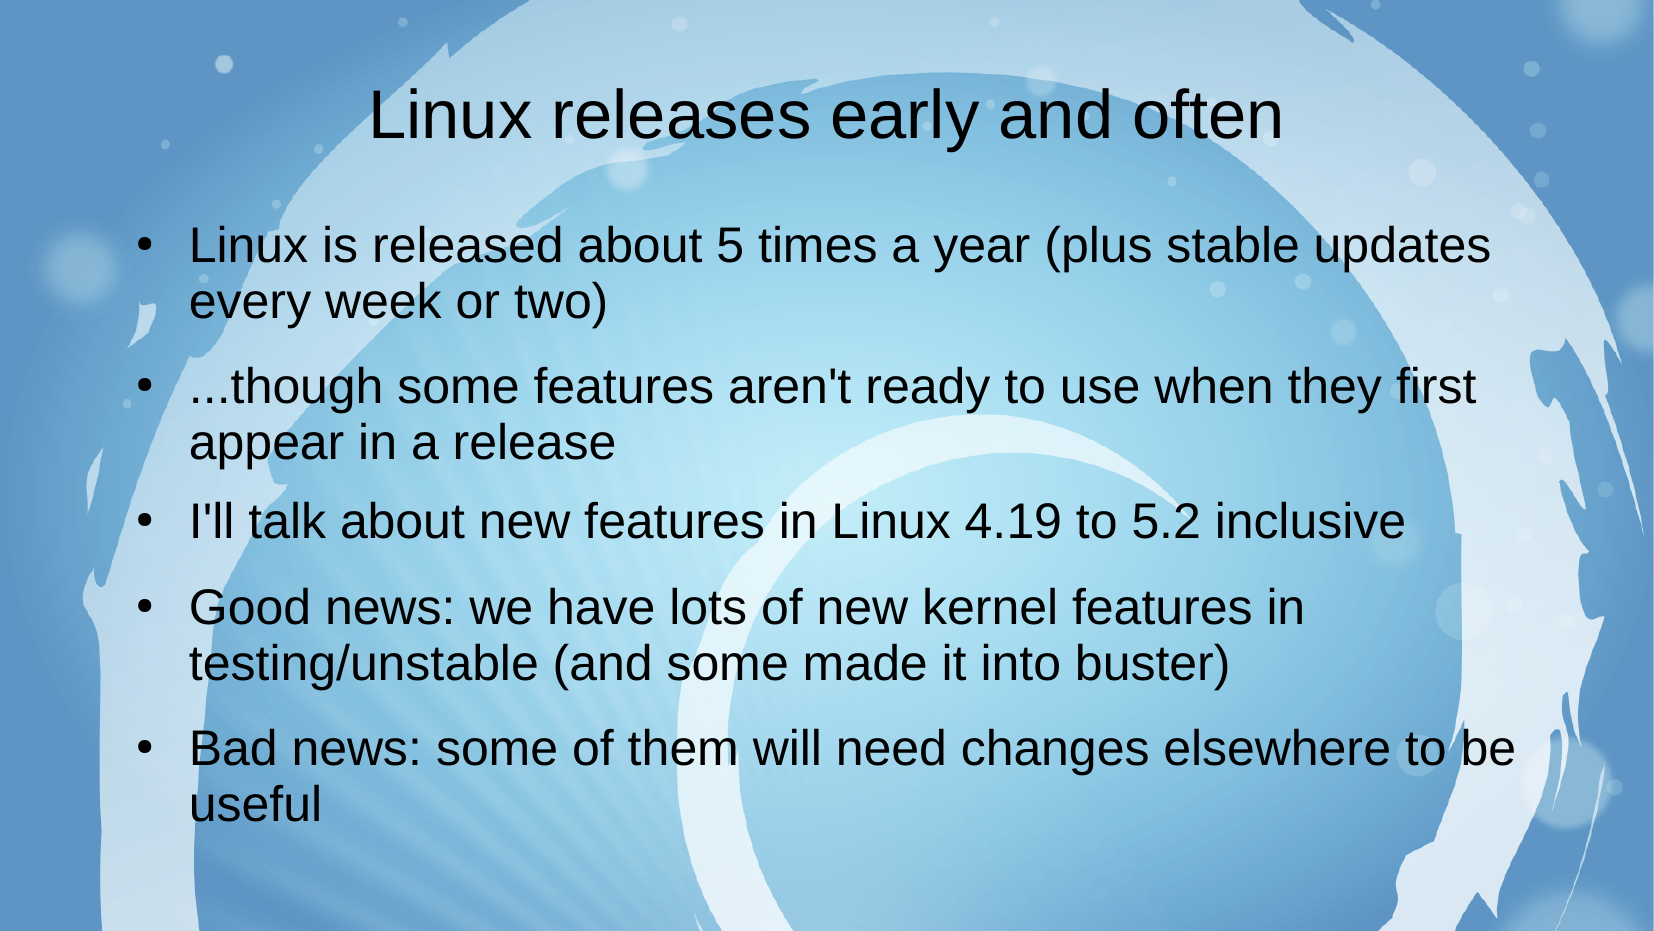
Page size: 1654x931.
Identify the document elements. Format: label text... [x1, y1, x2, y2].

picture [0, 0, 1654, 931]
list Linux is released about 5 times a year (plus stable updates every week or two) ...though some features aren't ready to use when they first appear in a release I'll talk about new features in Linux 4.19 to 5.2 inclusive Good news: we have lots of new kernel features in testing/unstable (and some made it into buster) Bad news: some of them will need changes elsewhere to be useful [118, 217, 1536, 832]
title Linux releases early and often [118, 37, 1536, 193]
